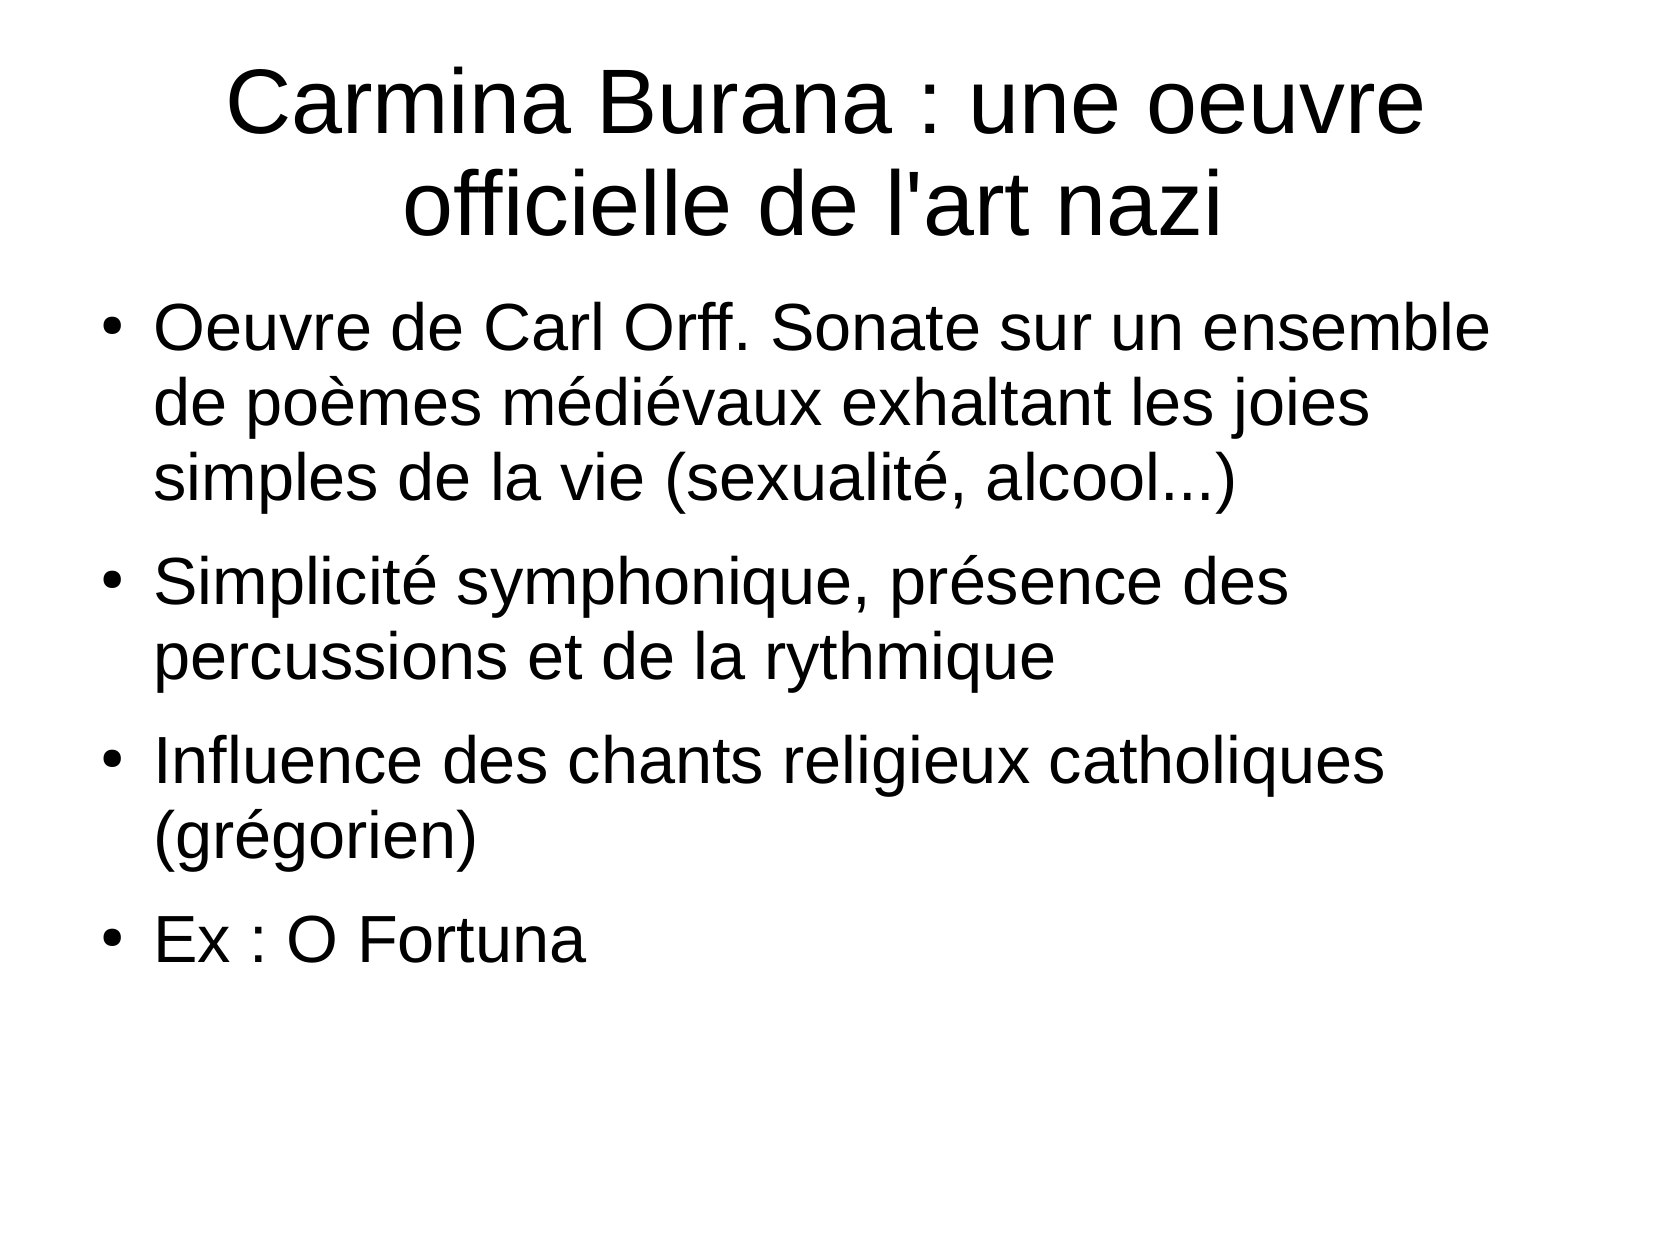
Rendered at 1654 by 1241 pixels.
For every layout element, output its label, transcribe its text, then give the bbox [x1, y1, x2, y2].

list Oeuvre de Carl Orff. Sonate sur un ensemble de poèmes médiévaux exhaltant les joies simples de la vie (sexualité, alcool...) Simplicité symphonique, présence des percussions et de la rythmique Influence des chants religieux catholiques (grégorien) Ex : O Fortuna [82, 290, 1571, 1010]
title Carmina Burana : une oeuvre officielle de l'art nazi [82, 49, 1571, 257]
